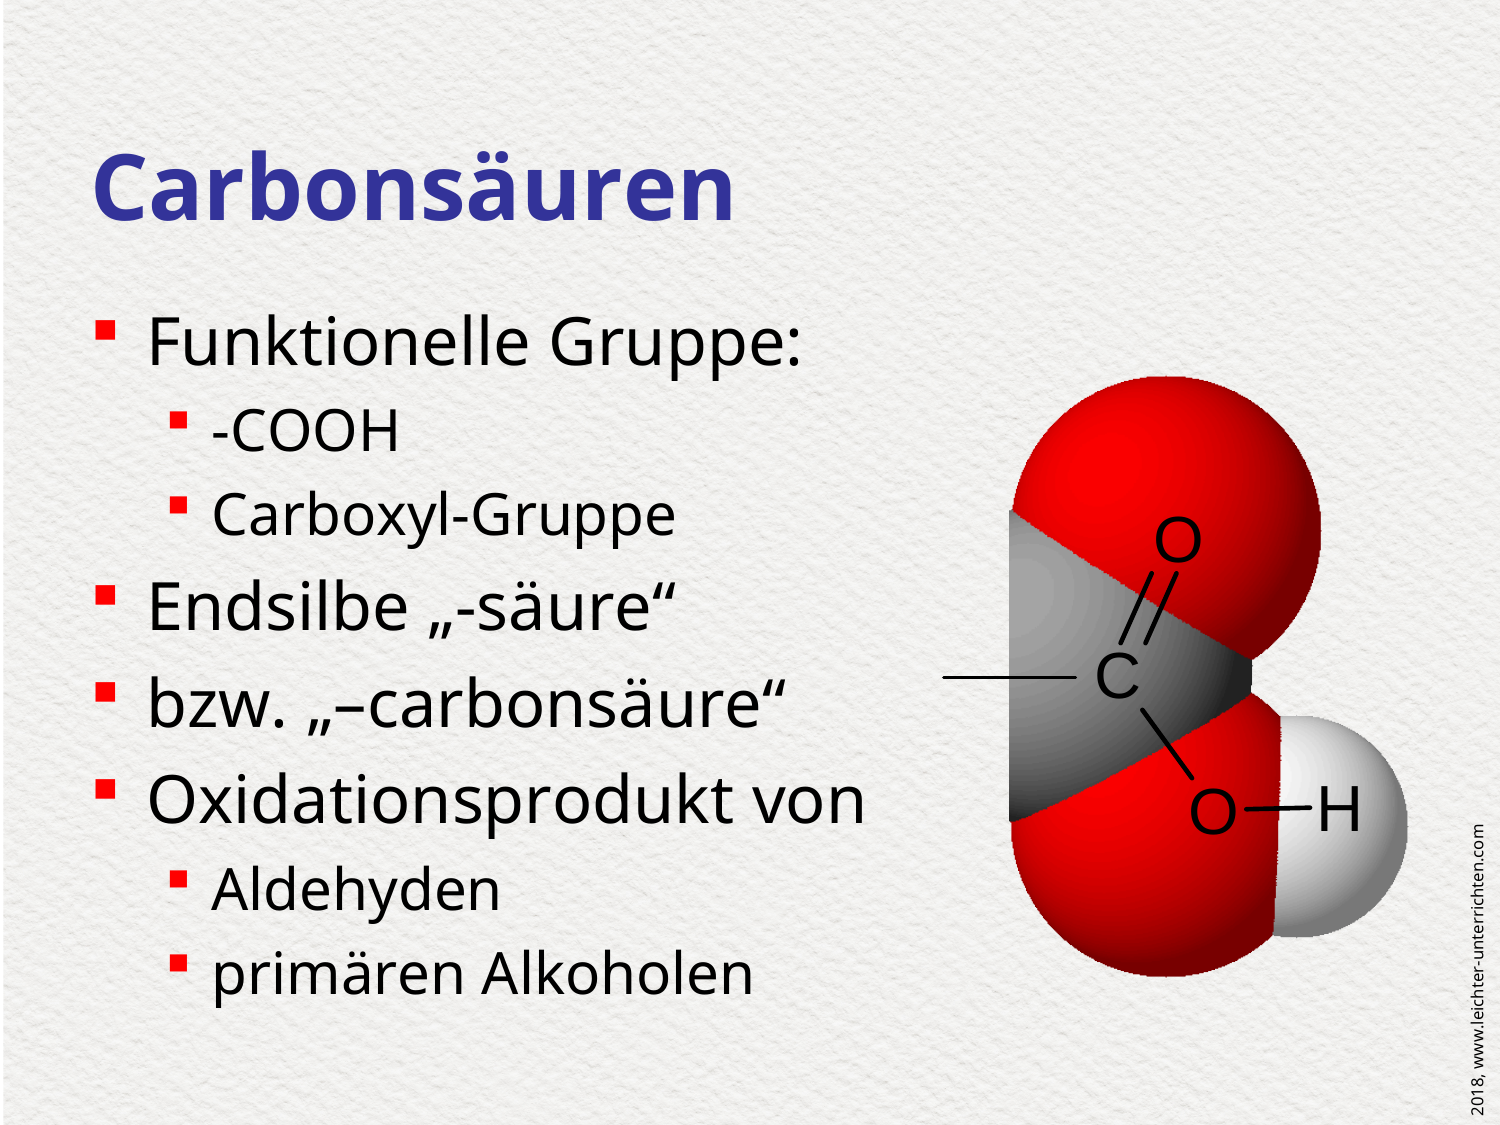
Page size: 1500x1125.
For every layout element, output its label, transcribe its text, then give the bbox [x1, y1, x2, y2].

chart [939, 503, 1365, 850]
title Carbonsäuren [75, 90, 1426, 278]
list Funktionelle Gruppe: -COOH Carboxyl-Gruppe Endsilbe „-säure“ bzw. „–carbonsäure“ Oxidationsprodukt von Aldehyden primären Alkoholen [75, 290, 1426, 1094]
picture [3, 0, 1500, 1125]
